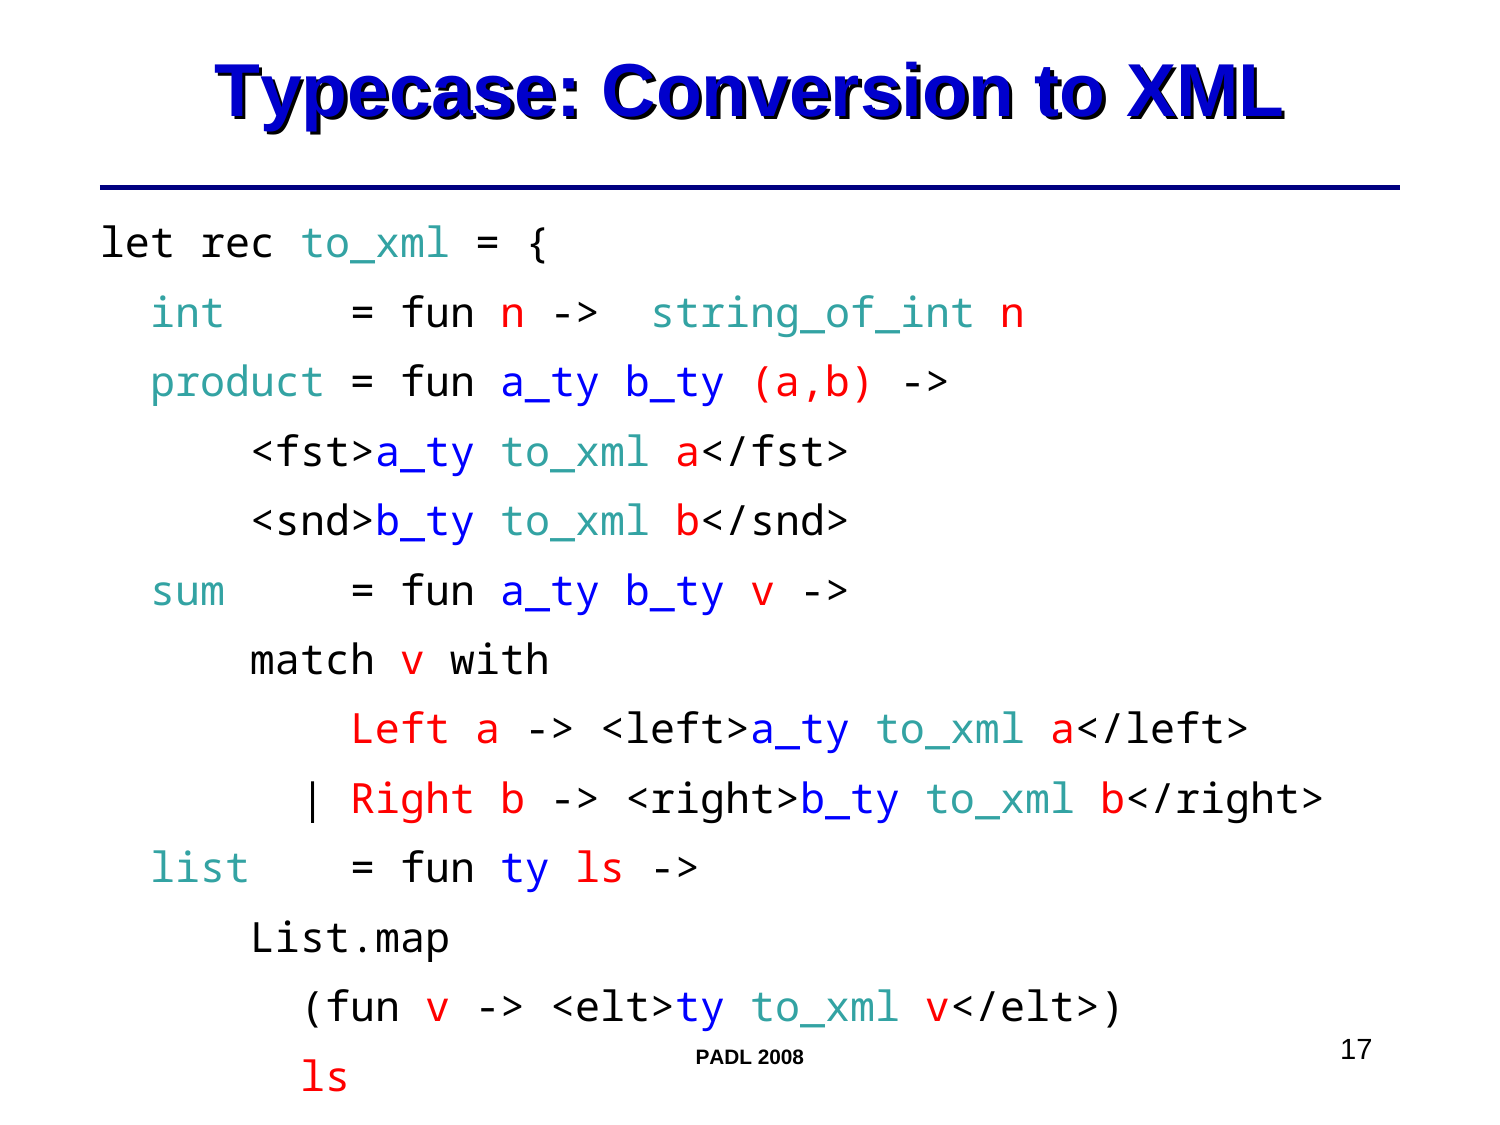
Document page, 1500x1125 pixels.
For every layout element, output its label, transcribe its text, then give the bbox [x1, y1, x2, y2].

title Typecase: Conversion to XML [99, 0, 1401, 181]
list let rec to_xml = { int = fun n -> string_of_int n product = fun a_ty b_ty (a,b) -> <fst>a_ty to_xml a</fst> <snd>b_ty to_xml b</snd> sum = fun a_ty b_ty v -> match v with Left a -> <left>a_ty to_xml a</left> | Right b -> <right>b_ty to_xml b</right> list = fun ty ls -> List.map (fun v -> <elt>ty to_xml v</elt>) ls } [99, 213, 1375, 1125]
